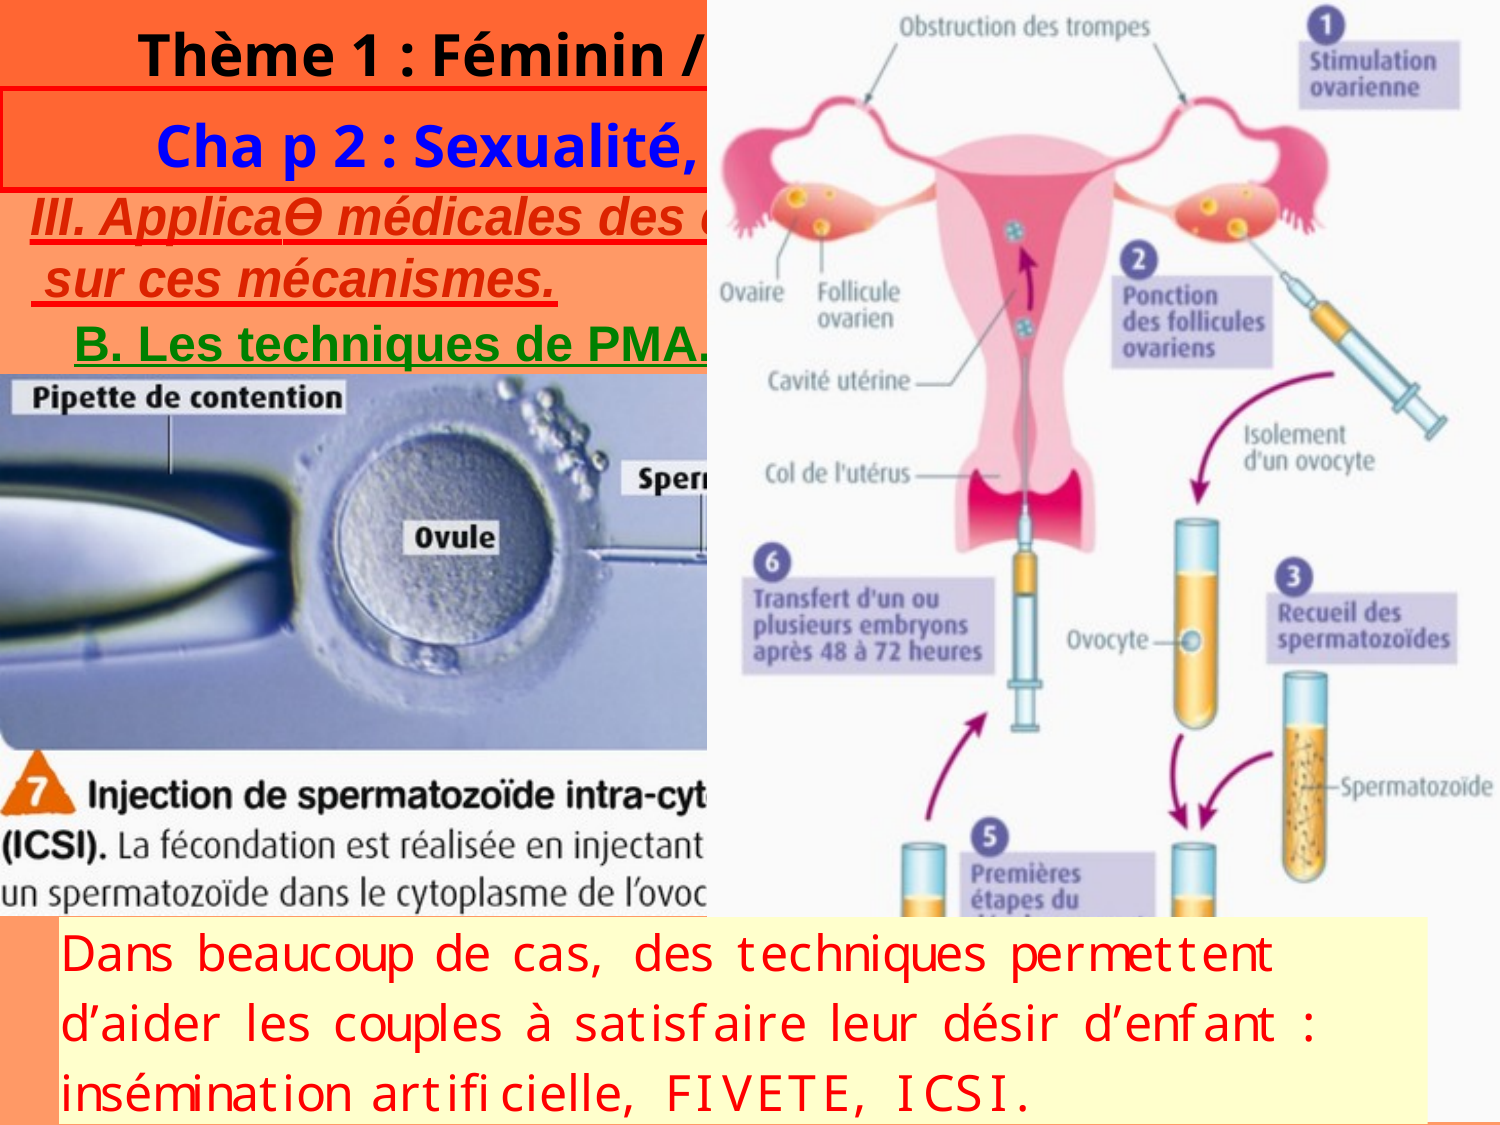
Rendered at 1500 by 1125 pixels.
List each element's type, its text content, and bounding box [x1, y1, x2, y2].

text_box Thème 1 : Féminin / masculin [0, 0, 707, 88]
text_box B. Les techniques de PMA. [59, 343, 707, 374]
chart [29, 185, 707, 343]
chart [58, 916, 1428, 1125]
text_box Cha p 2 : Sexualité, procréation et plaisir. [0, 88, 707, 191]
picture [0, 0, 1500, 1123]
